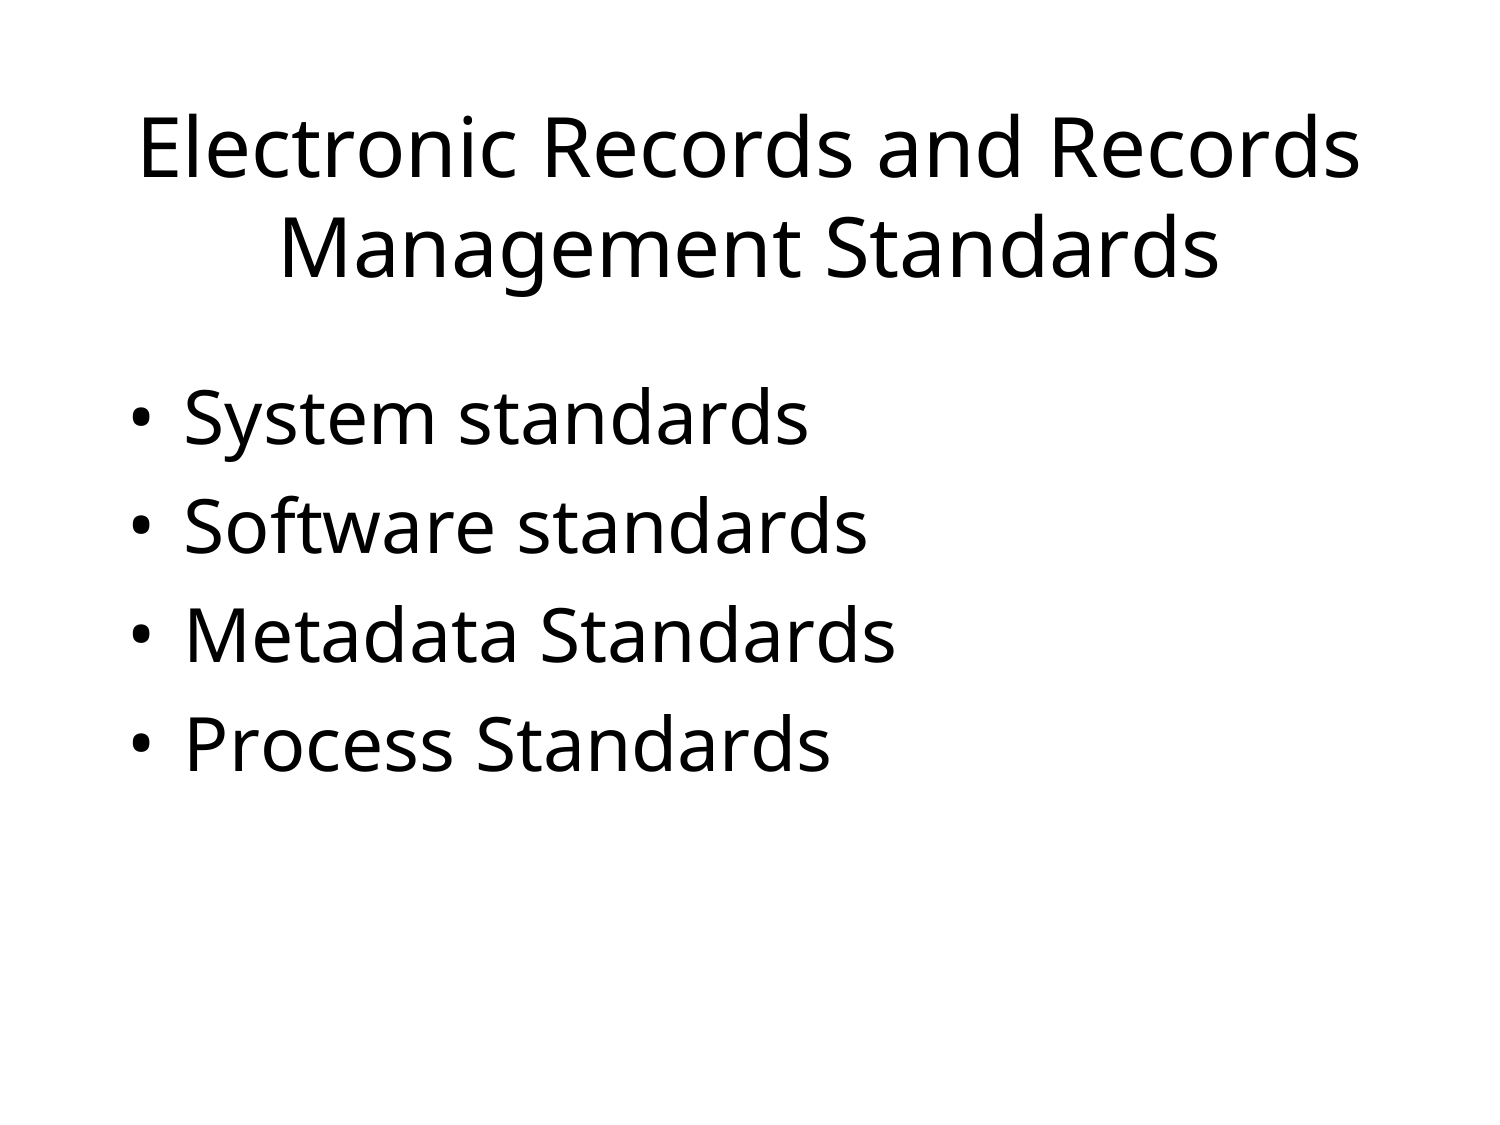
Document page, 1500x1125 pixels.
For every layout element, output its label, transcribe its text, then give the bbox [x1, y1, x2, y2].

list System standards Software standards Metadata Standards Process Standards [112, 362, 1388, 1038]
title Electronic Records and Records Management Standards [112, 86, 1388, 302]
